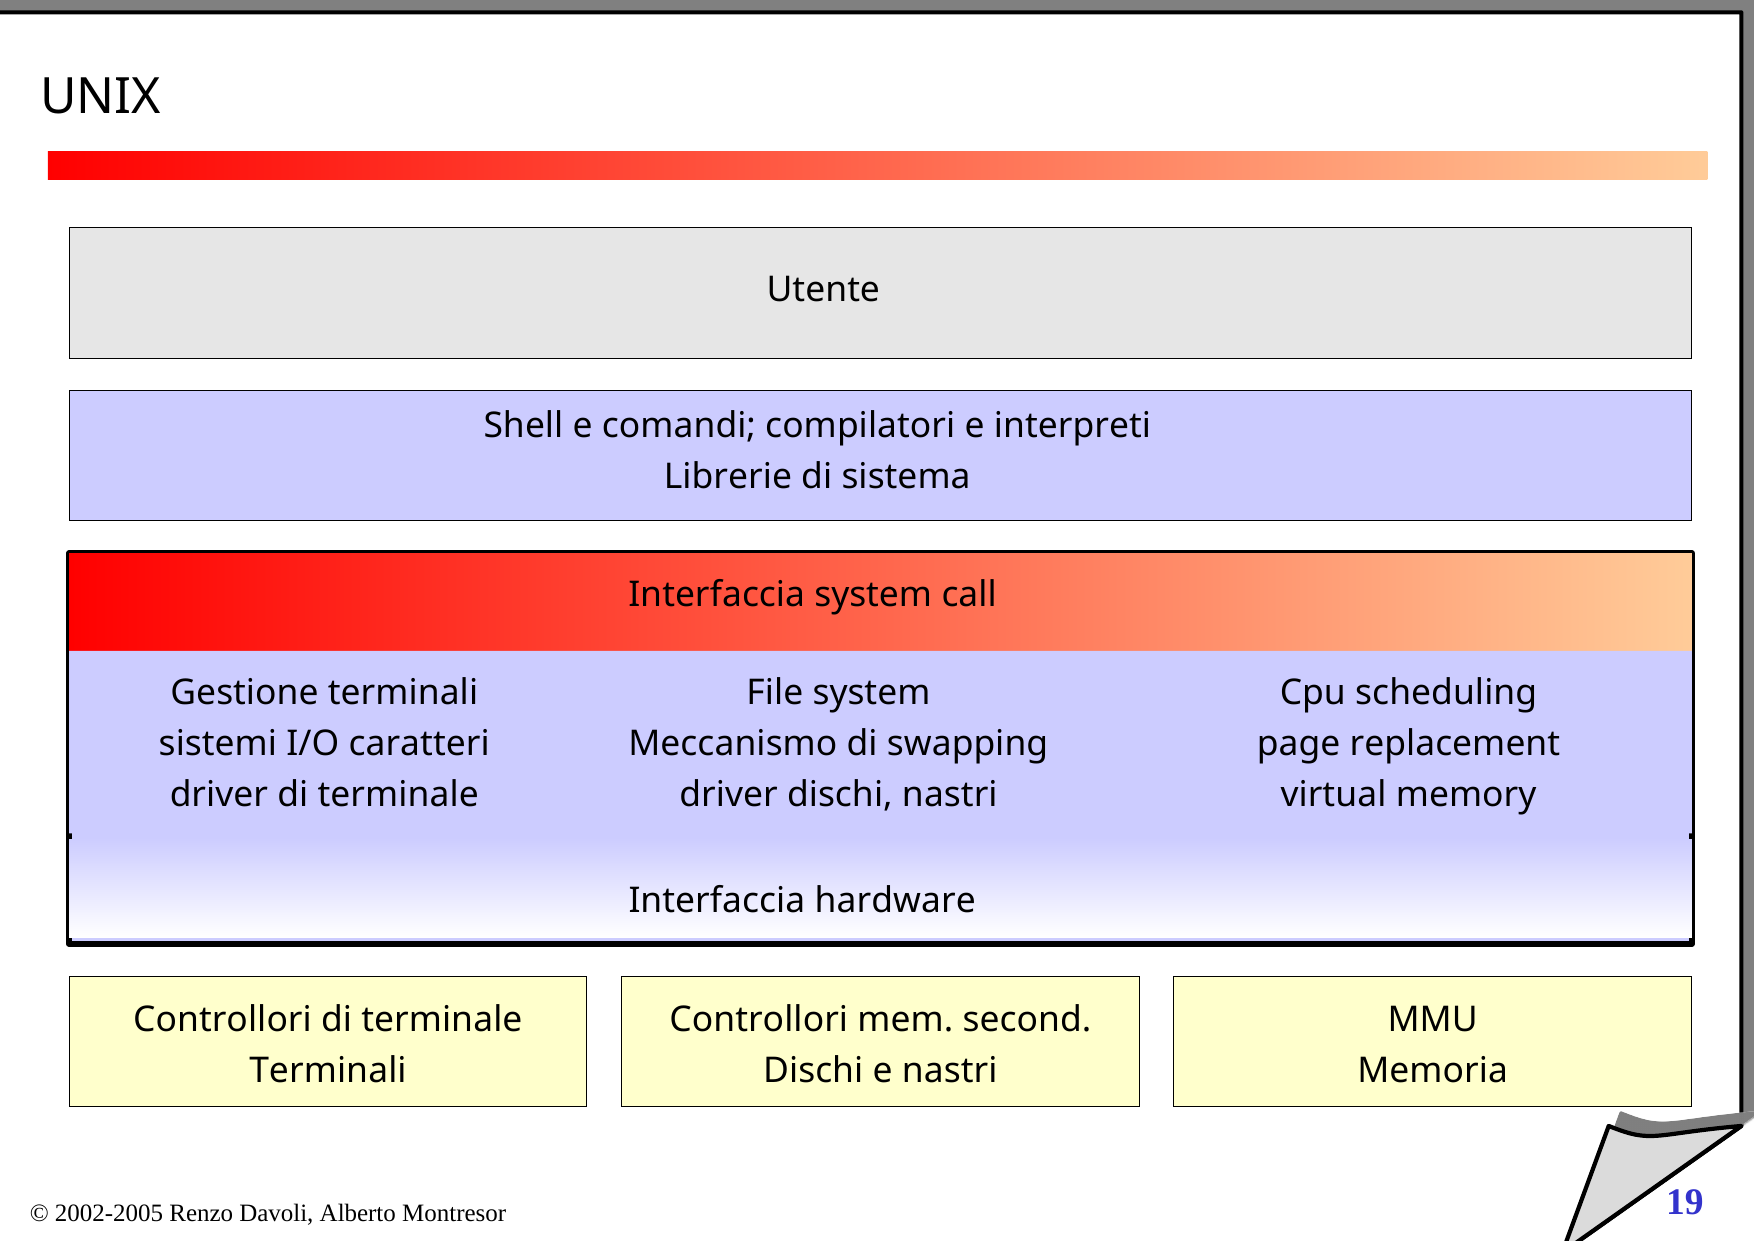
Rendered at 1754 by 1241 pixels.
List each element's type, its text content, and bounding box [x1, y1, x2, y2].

text_box [69, 390, 1692, 521]
text_box Controllori di terminale Terminali [69, 976, 587, 1107]
text_box Interfaccia system call [628, 566, 1093, 622]
text_box MMU Memoria [1173, 976, 1692, 1107]
text_box Utente [766, 260, 904, 316]
text_box [69, 227, 1692, 359]
text_box File system Meccanismo di swapping driver dischi, nastri [628, 664, 1090, 834]
text_box [68, 553, 1692, 944]
text_box Shell e comandi; compilatori e interpreti Librerie di sistema [483, 397, 1263, 510]
text_box Interfaccia hardware [628, 872, 1048, 928]
title UNIX [40, 49, 1714, 144]
text_box Controllori mem. second. Dischi e nastri [621, 976, 1140, 1107]
text_box Gestione terminali sistemi I/O caratteri driver di terminale [158, 664, 577, 834]
text_box Cpu scheduling page replacement virtual memory [1256, 664, 1596, 834]
